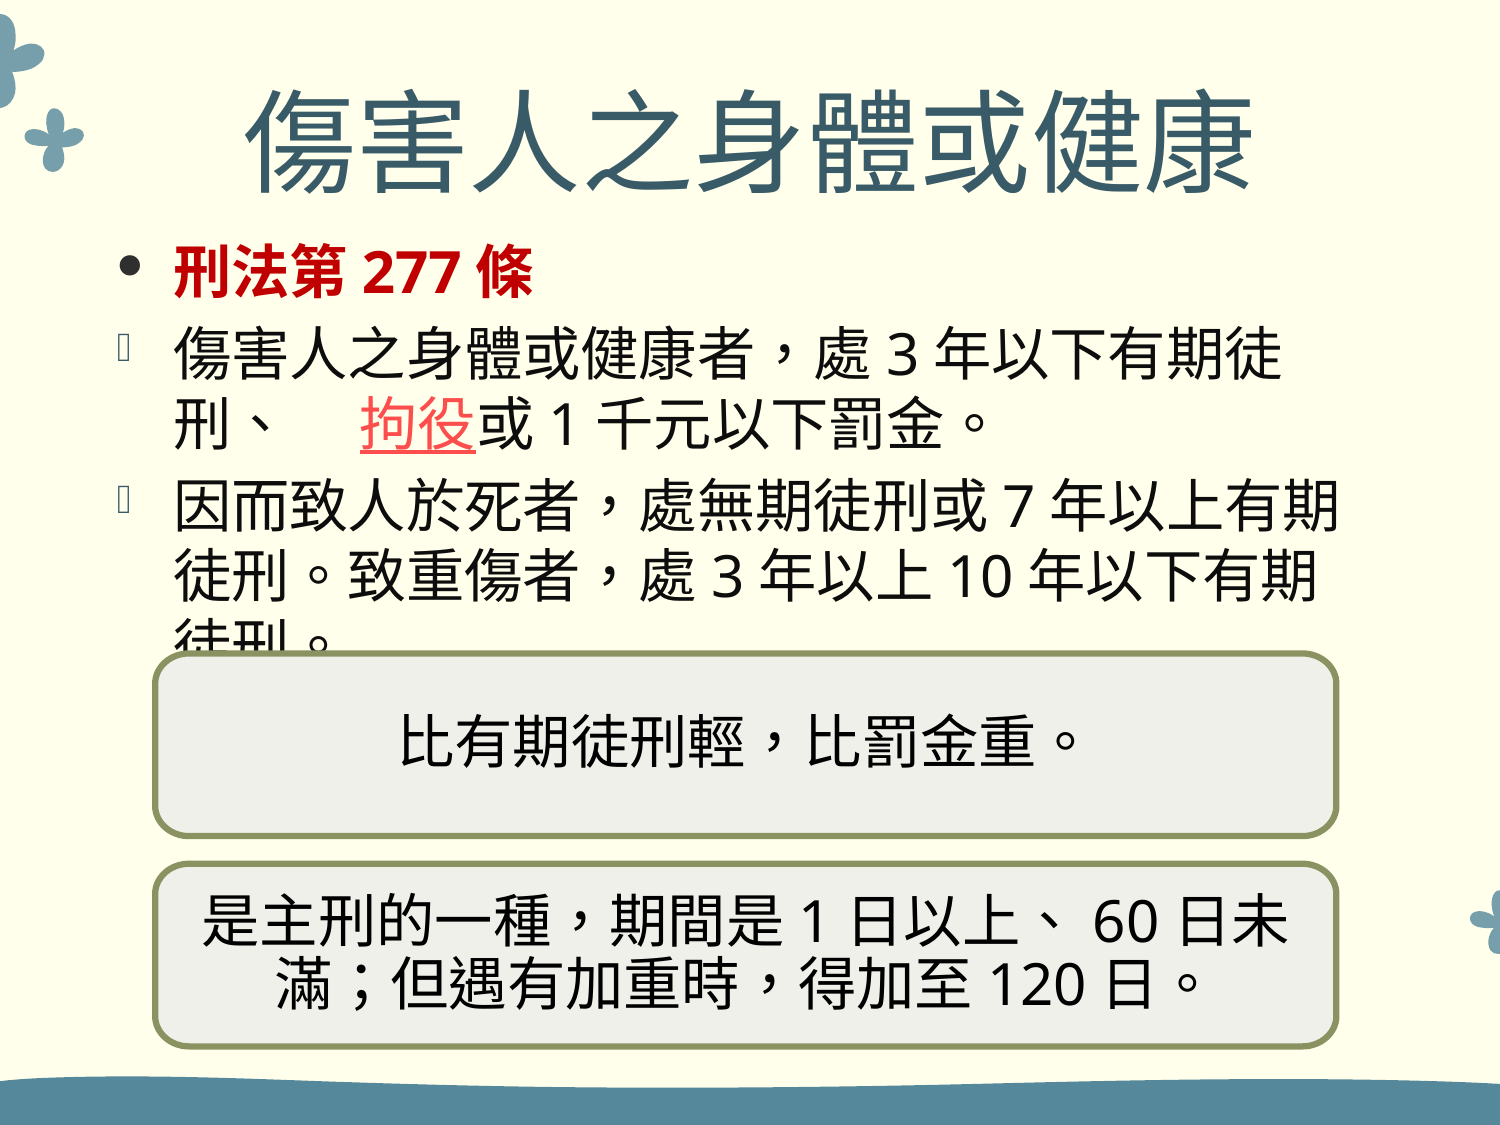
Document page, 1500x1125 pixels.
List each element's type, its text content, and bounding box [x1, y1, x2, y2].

text_box [0, 1076, 1500, 1125]
title 傷害人之身體或健康 [75, 45, 1425, 233]
text_box [24, 108, 84, 172]
text_box [1469, 890, 1500, 954]
text_box 是主刑的一種，期間是1日以上、60日未滿；但遇有加重時，得加至120日。 [155, 863, 1337, 1047]
text_box [0, 14, 45, 108]
list 刑法第277條 傷害人之身體或健康者，處3年以下有期徒刑、 拘役或1千元以下罰金。 因而致人於死者，處無期徒刑或7年以上有期徒刑。致重傷者，處3年以上10年以下有期徒刑。 [102, 228, 1390, 654]
text_box 比有期徒刑輕，比罰金重。 [155, 653, 1337, 837]
